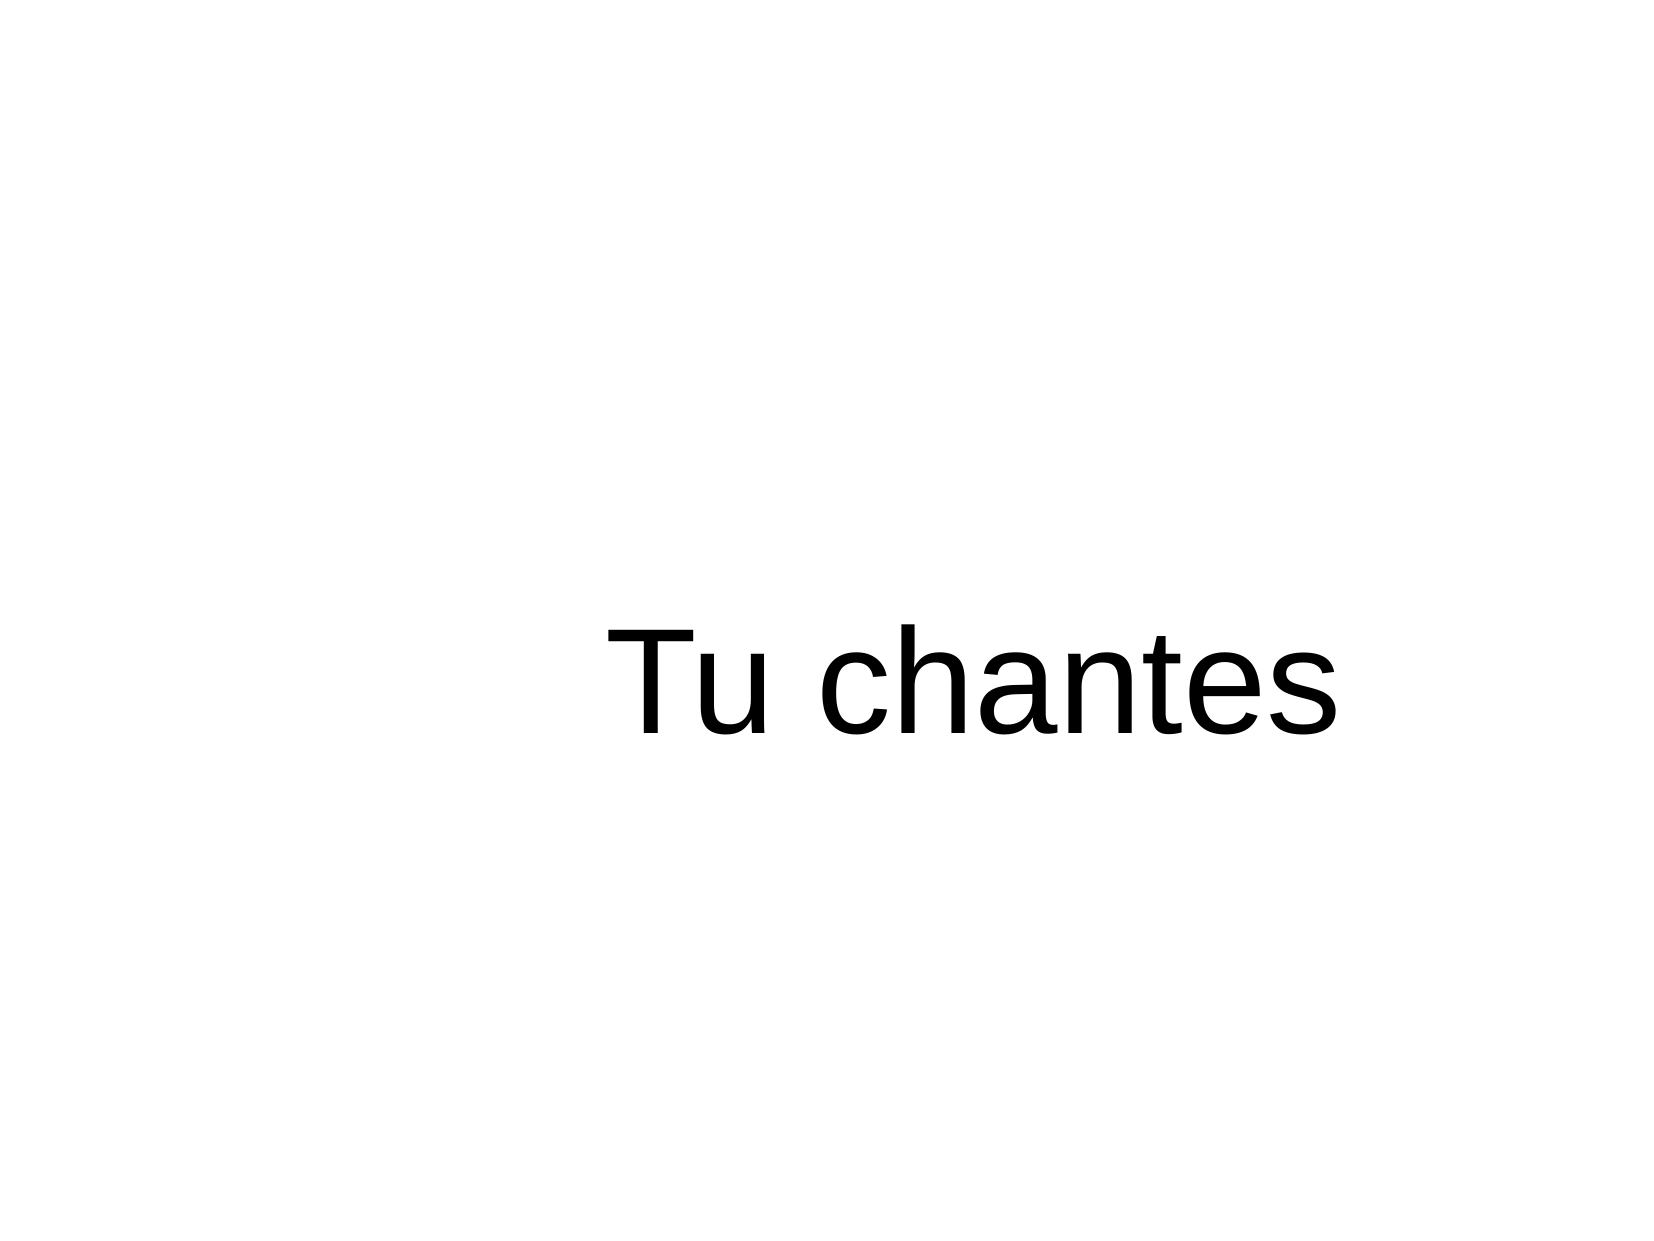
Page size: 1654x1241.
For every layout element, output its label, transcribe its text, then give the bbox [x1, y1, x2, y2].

text_box Tu chantes [590, 590, 1418, 773]
